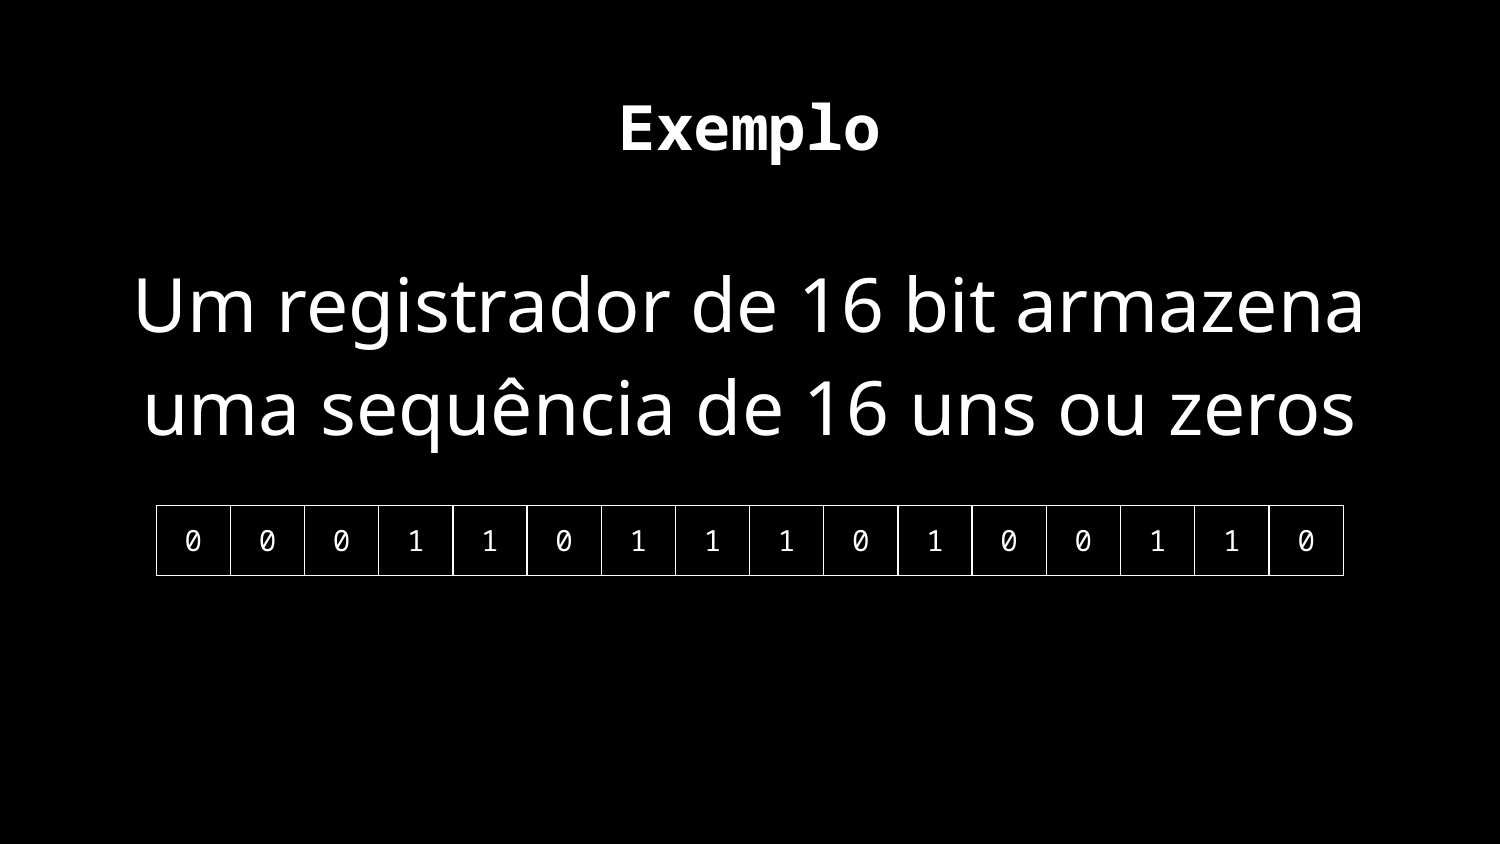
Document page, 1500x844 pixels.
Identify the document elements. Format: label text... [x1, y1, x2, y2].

table_header 0 [528, 506, 601, 575]
table_header 1 [1195, 506, 1268, 575]
table_header 0 [157, 506, 230, 575]
table_header 0 [1047, 506, 1120, 575]
table_header 0 [1270, 506, 1343, 575]
table_header 1 [1121, 506, 1194, 575]
table_header 0 [305, 506, 378, 575]
table_header 0 [231, 506, 304, 575]
table_header 1 [379, 506, 452, 575]
title Exemplo [51, 72, 1449, 167]
table_header 1 [750, 506, 823, 575]
table_header 1 [454, 506, 526, 575]
table_header 0 [824, 506, 897, 575]
table_header 1 [602, 506, 675, 575]
table_header 0 [973, 506, 1046, 575]
table_header 1 [676, 506, 749, 575]
list Um registrador de 16 bit armazena uma sequência de 16 uns ou zeros [51, 189, 1449, 506]
table_header 1 [899, 506, 971, 575]
